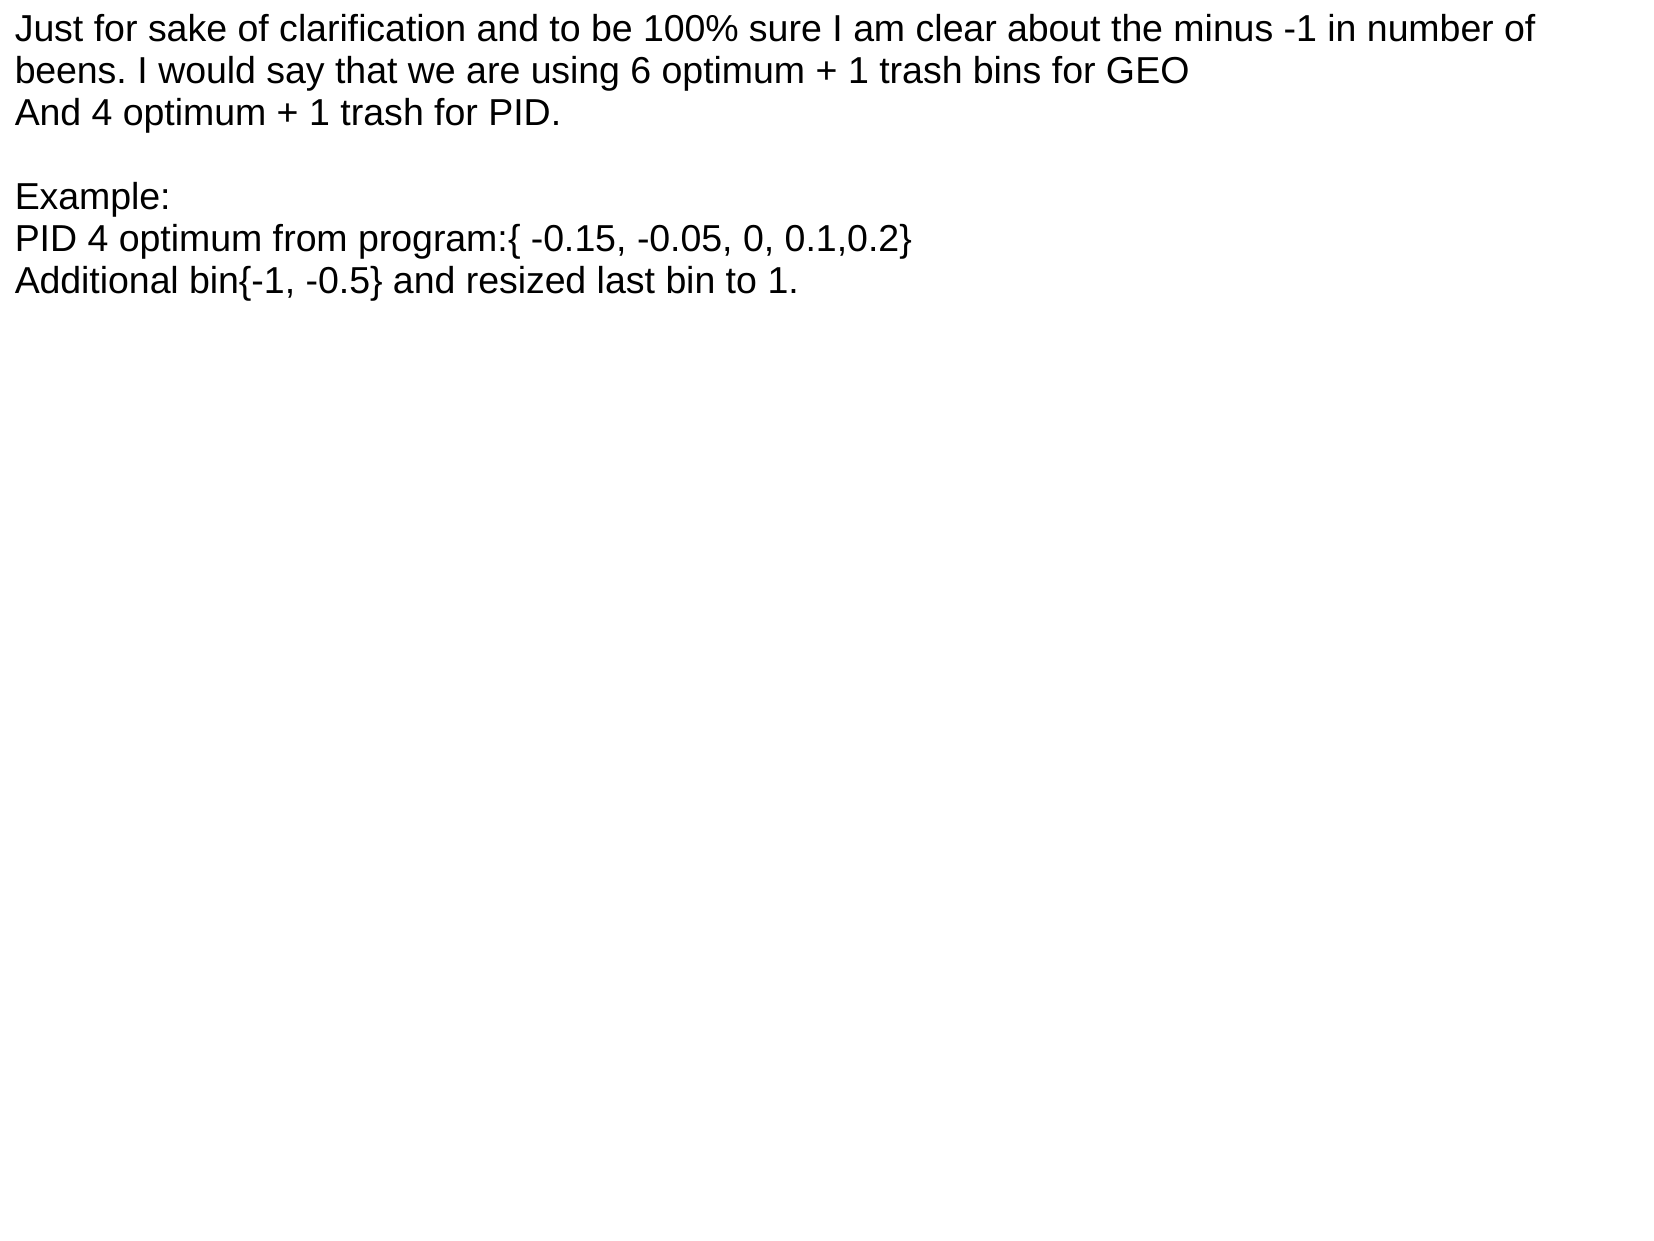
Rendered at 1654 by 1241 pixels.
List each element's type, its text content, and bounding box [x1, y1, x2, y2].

text_box Just for sake of clarification and to be 100% sure I am clear about the minus -1 in number of beens. I would say that we are using 6 optimum + 1 trash bins for GEO And 4 optimum + 1 trash for PID. Example: PID 4 optimum from program:{ -0.15, -0.05, 0, 0.1,0.2} Additional bin{-1, -0.5} and resized last bin to 1. [0, 0, 1651, 477]
